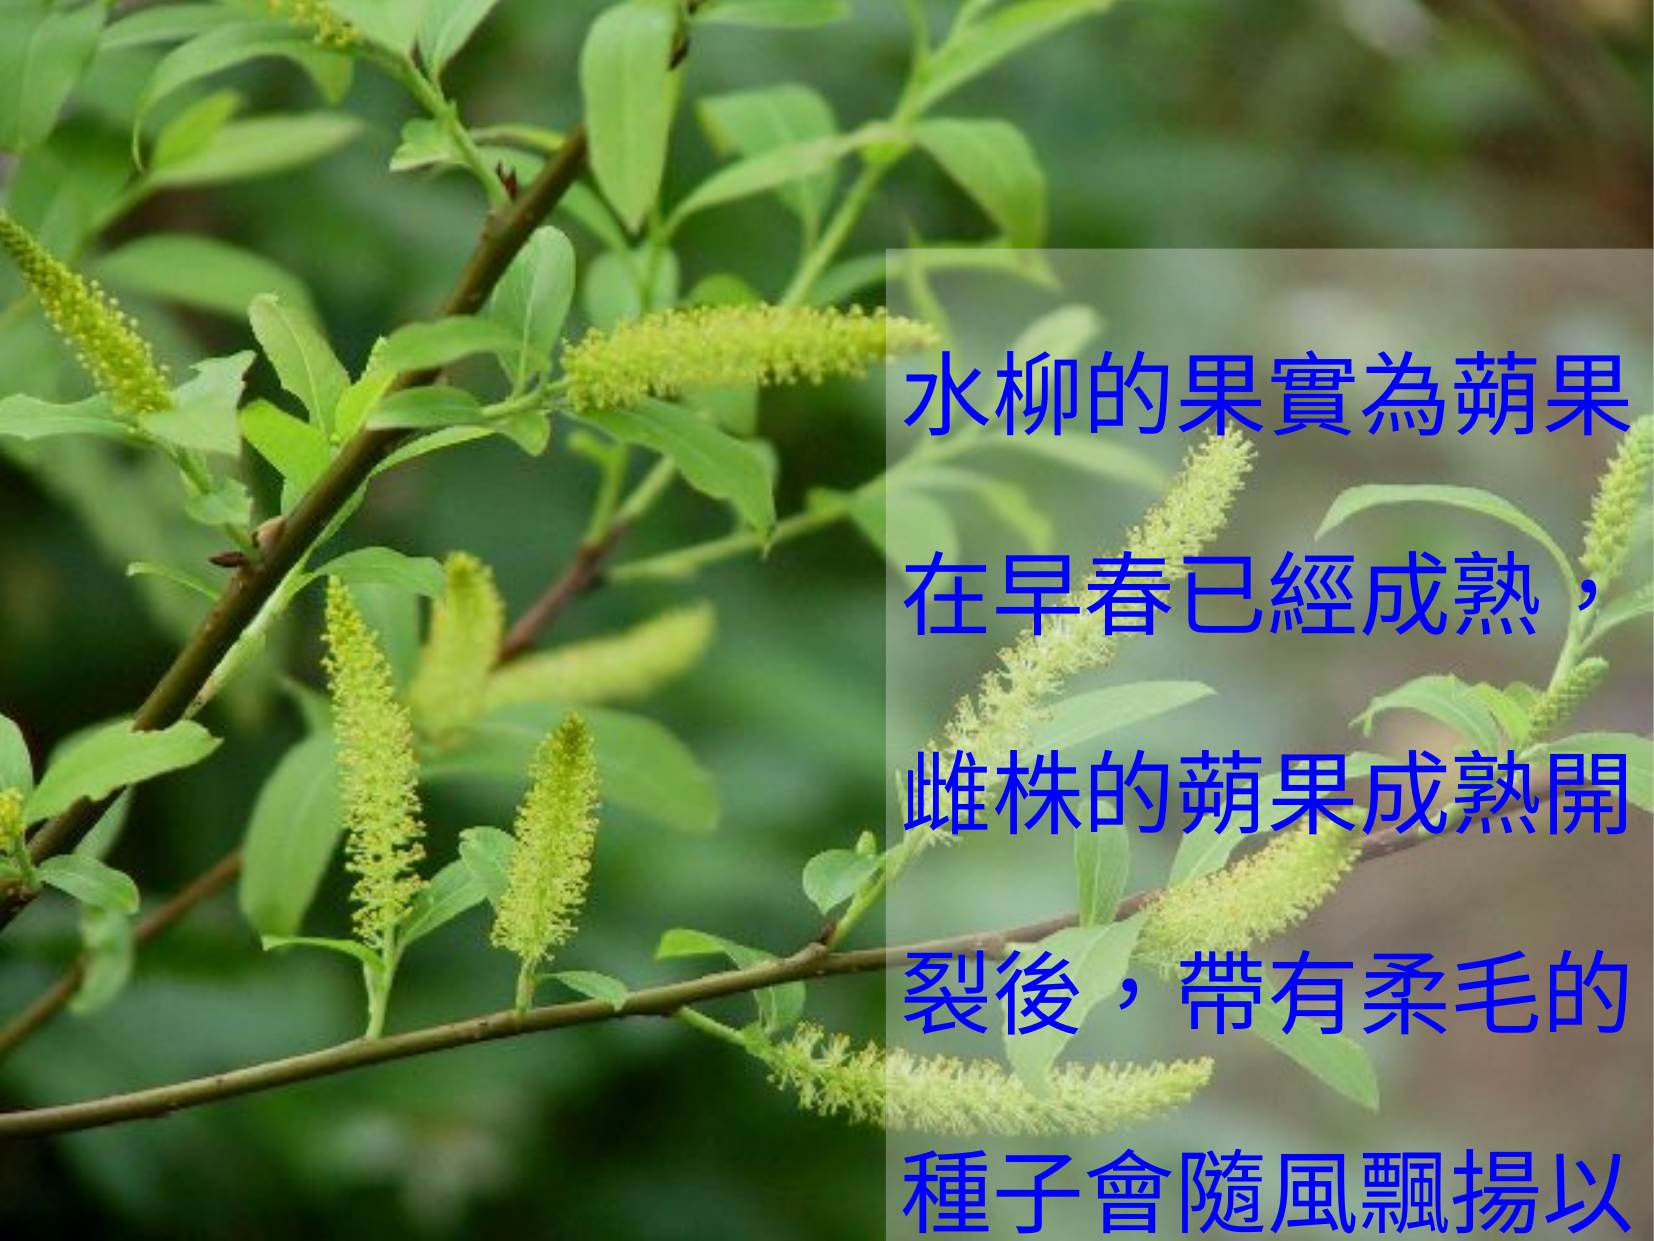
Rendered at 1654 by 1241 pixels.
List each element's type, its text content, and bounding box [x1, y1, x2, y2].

picture [0, 0, 1654, 1241]
text_box 水柳的果實為蒴果在早春已經成熟，雌株的蒴果成熟開裂後，帶有柔毛的種子會隨風飄揚以散佈。 [885, 248, 1654, 1063]
